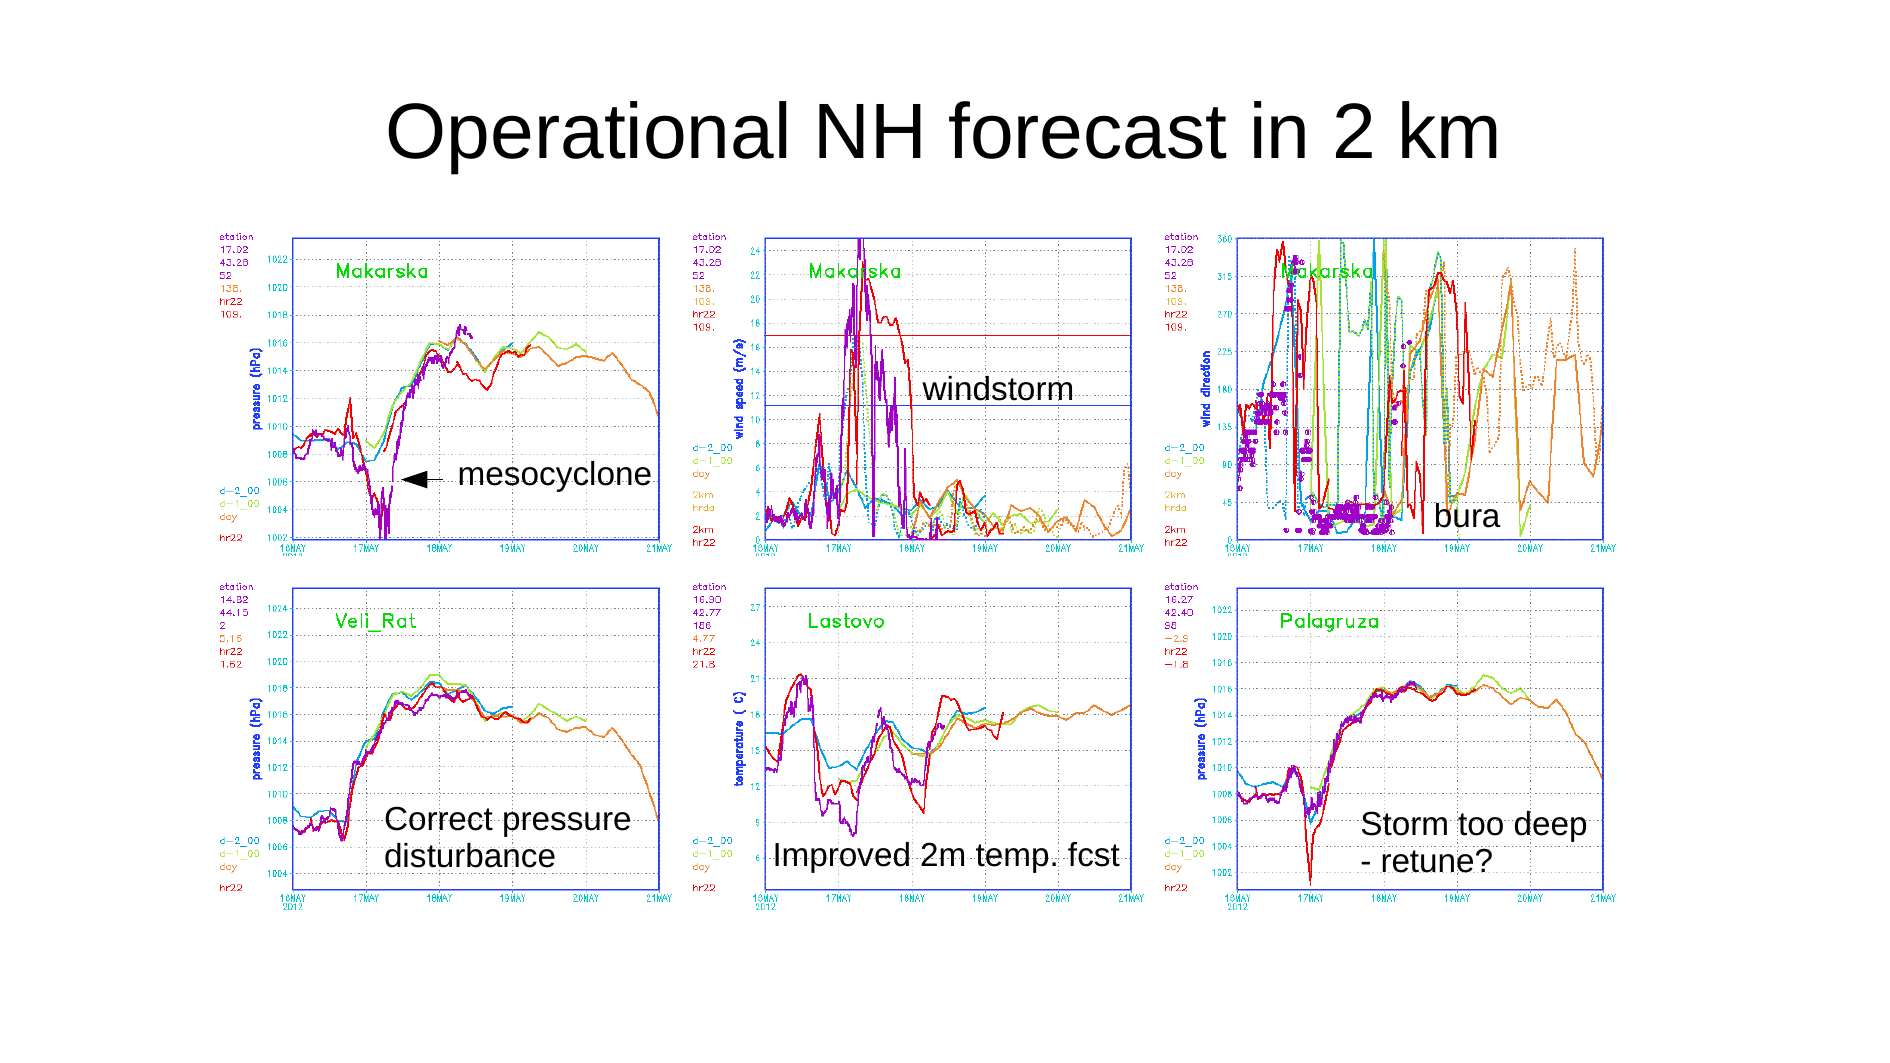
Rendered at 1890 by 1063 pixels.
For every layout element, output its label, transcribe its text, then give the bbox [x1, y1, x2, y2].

text_box Correct pressure disturbance [369, 792, 647, 882]
text_box mesocyclone [442, 448, 668, 500]
text_box Storm too deep - retune? [1345, 797, 1604, 887]
picture [206, 206, 1624, 922]
text_box Improved 2m temp. fcst [757, 829, 1137, 882]
text_box bura [1419, 490, 1516, 542]
title Operational NH forecast in 2 km [94, 42, 1796, 220]
